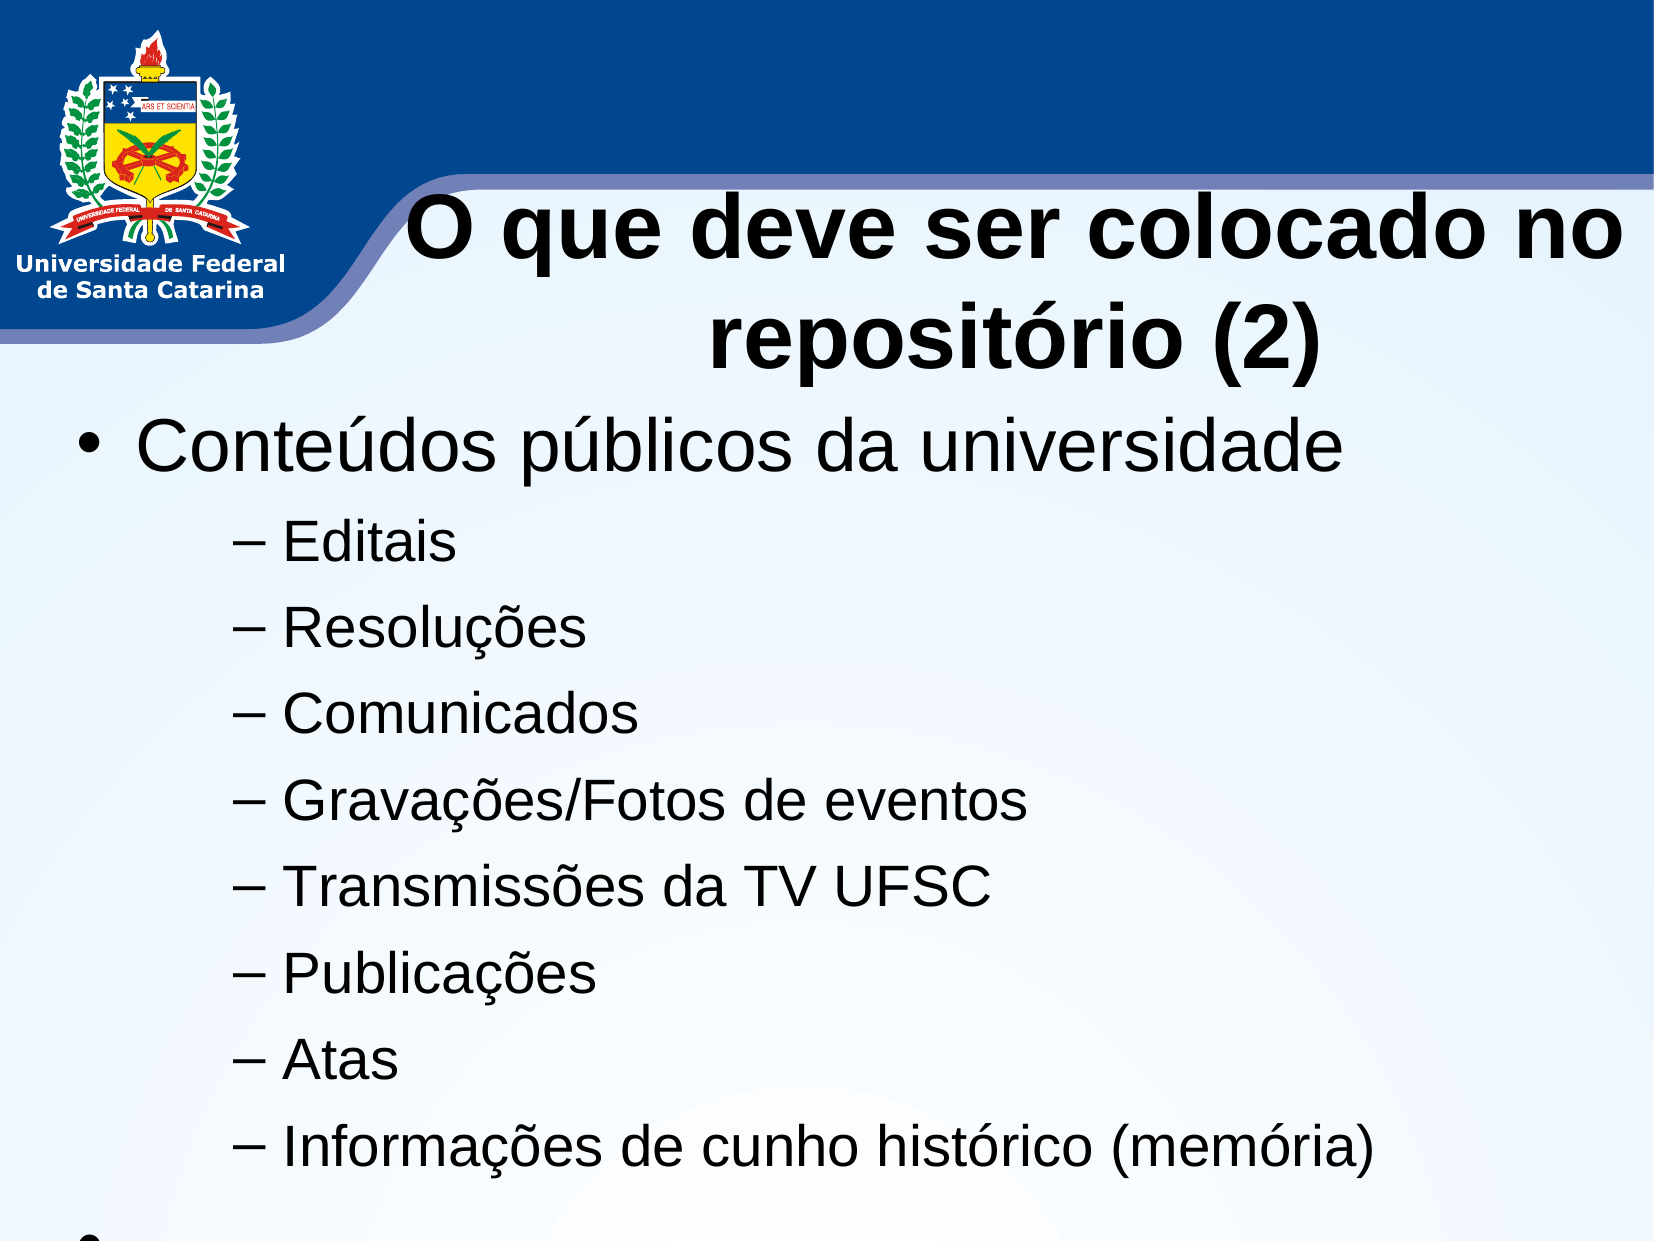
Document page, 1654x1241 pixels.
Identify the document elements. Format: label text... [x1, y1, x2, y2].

title O que deve ser colocado no repositório (2) [271, 166, 1654, 387]
list Conteúdos públicos da universidade Editais Resoluções Comunicados Gravações/Fotos de eventos Transmissões da TV UFSC Publicações Atas Informações de cunho histórico (memória) [76, 396, 1477, 1241]
